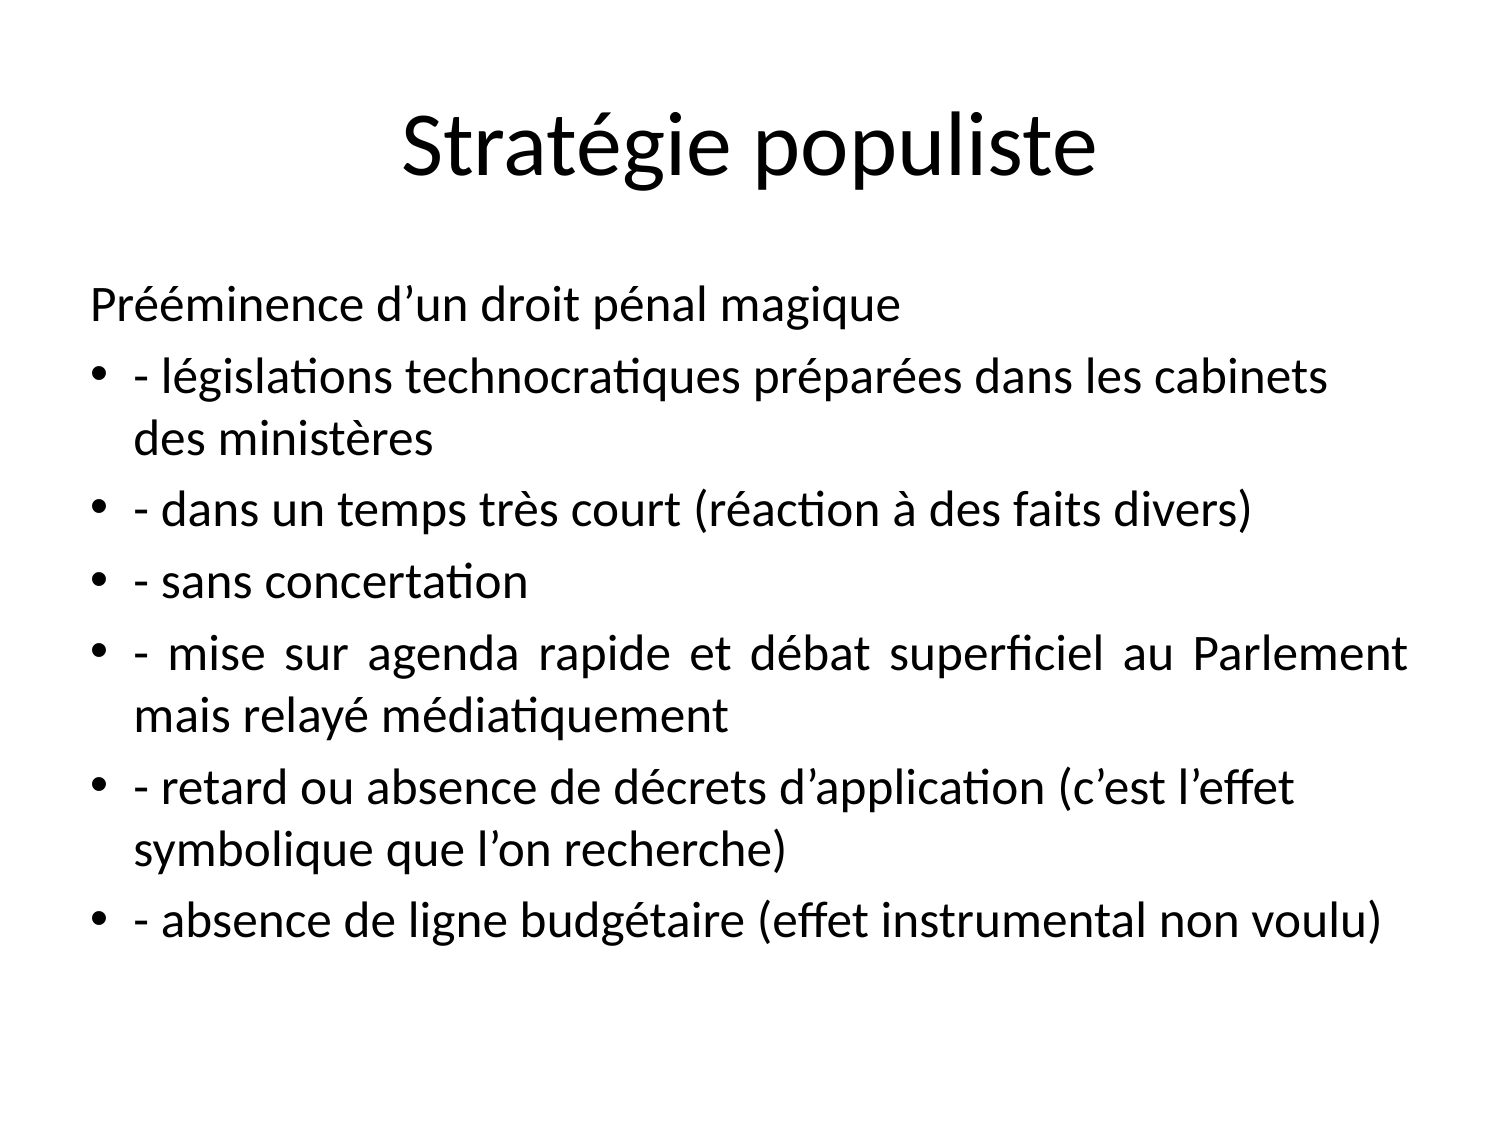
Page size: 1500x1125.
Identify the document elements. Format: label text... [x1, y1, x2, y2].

list Prééminence d’un droit pénal magique - législations technocratiques préparées dans les cabinets des ministères - dans un temps très court (réaction à des faits divers) - sans concertation - mise sur agenda rapide et débat superficiel au Parlement mais relayé médiatiquement - retard ou absence de décrets d’application (c’est l’effet symbolique que l’on recherche) - absence de ligne budgétaire (effet instrumental non voulu) [75, 262, 1425, 1005]
title Stratégie populiste [75, 45, 1425, 233]
